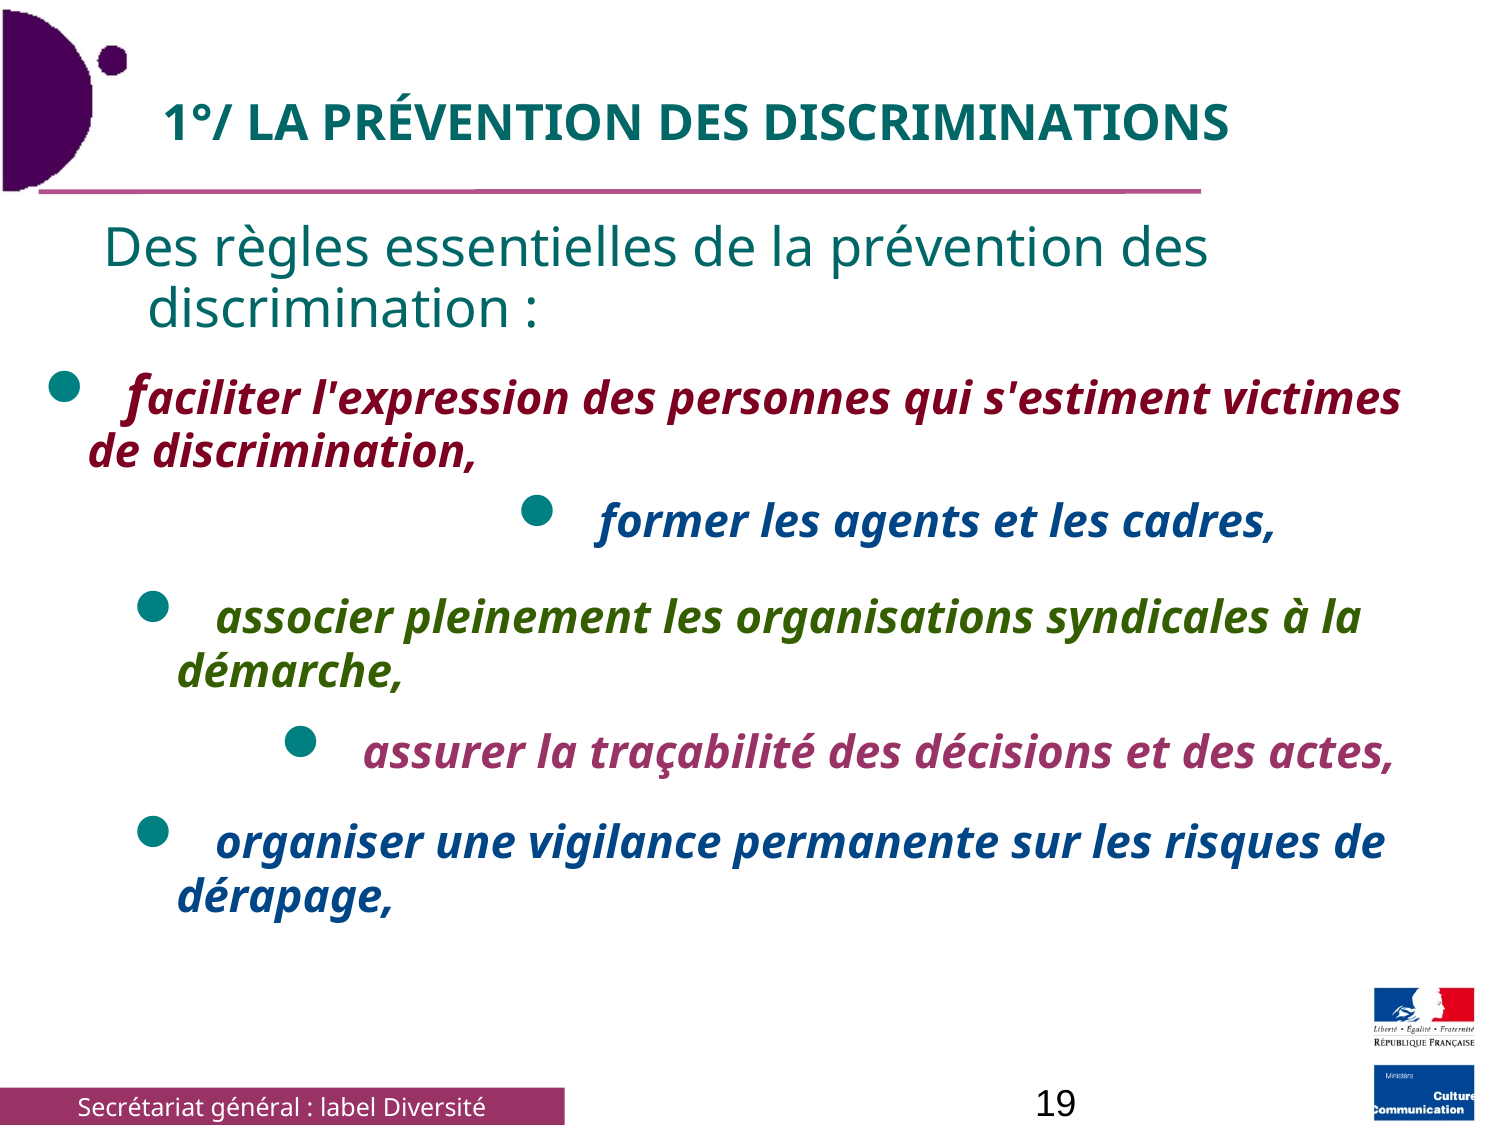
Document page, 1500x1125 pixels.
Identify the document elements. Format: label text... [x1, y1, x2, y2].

text_box associer pleinement les organisations syndicales à la démarche, [118, 574, 1447, 709]
text_box assurer la traçabilité des décisions et des actes, [265, 708, 1447, 827]
text_box former les agents et les cadres, [502, 477, 1329, 561]
text_box 1°/ LA PRÉVENTION DES DISCRIMINATIONS [147, 81, 1418, 160]
text_box faciliter l'expression des personnes qui s'estiment victimes de discrimination, [29, 354, 1477, 503]
picture [1370, 979, 1477, 1125]
text_box <numéro> [1020, 1071, 1370, 1125]
picture [0, 0, 149, 204]
text_box organiser une vigilance permanente sur les risques de dérapage, [118, 798, 1418, 934]
text_box Des règles essentielles de la prévention des discrimination : [88, 206, 1477, 384]
